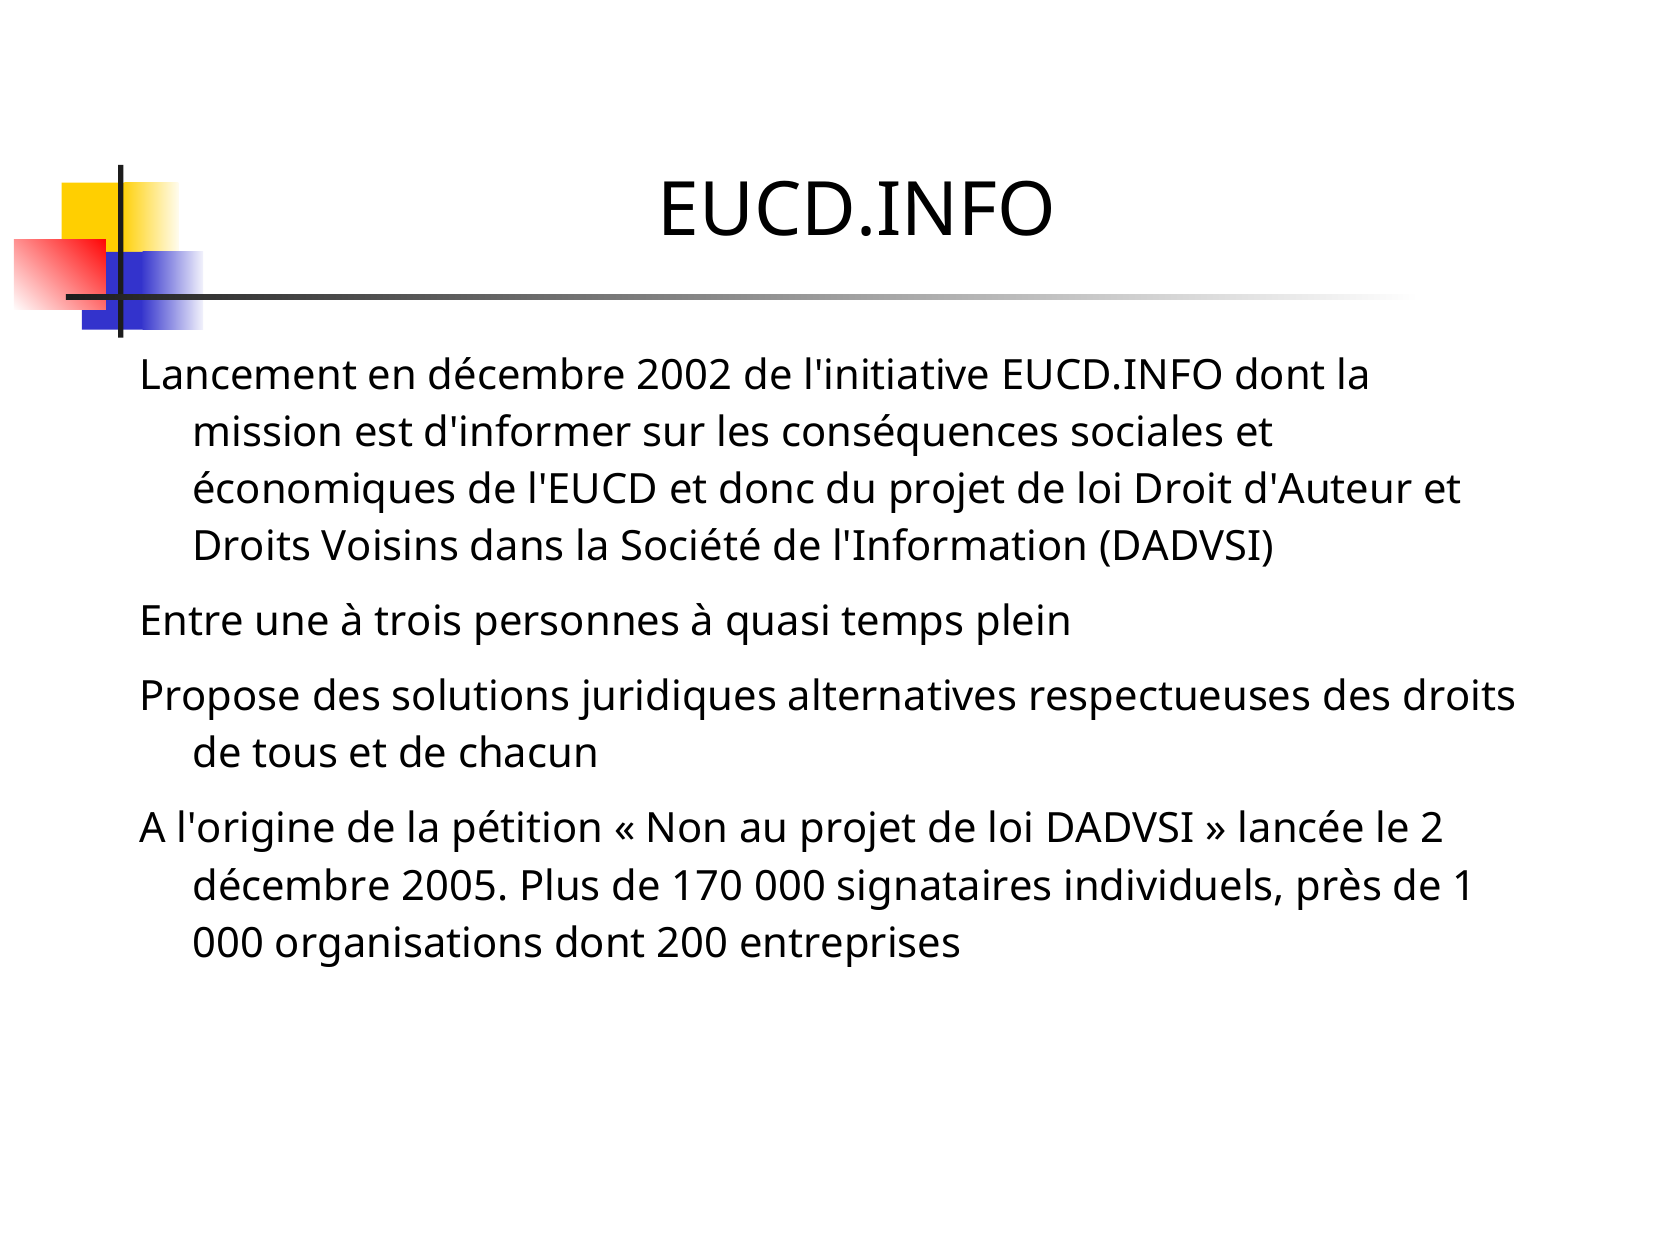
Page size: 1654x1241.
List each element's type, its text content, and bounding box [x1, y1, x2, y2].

title EUCD.INFO [121, 102, 1534, 311]
list Lancement en décembre 2002 de l'initiative EUCD.INFO dont la mission est d'informer sur les conséquences sociales et économiques de l'EUCD et donc du projet de loi Droit d'Auteur et Droits Voisins dans la Société de l'Information (DADVSI) Entre une à trois personnes à quasi temps plein Propose des solutions juridiques alternatives respectueuses des droits de tous et de chacun A l'origine de la pétition « Non au projet de loi DADVSI » lancée le 2 décembre 2005. Plus de 170 000 signataires individuels, près de 1 000 organisations dont 200 entreprises [121, 344, 1534, 1112]
